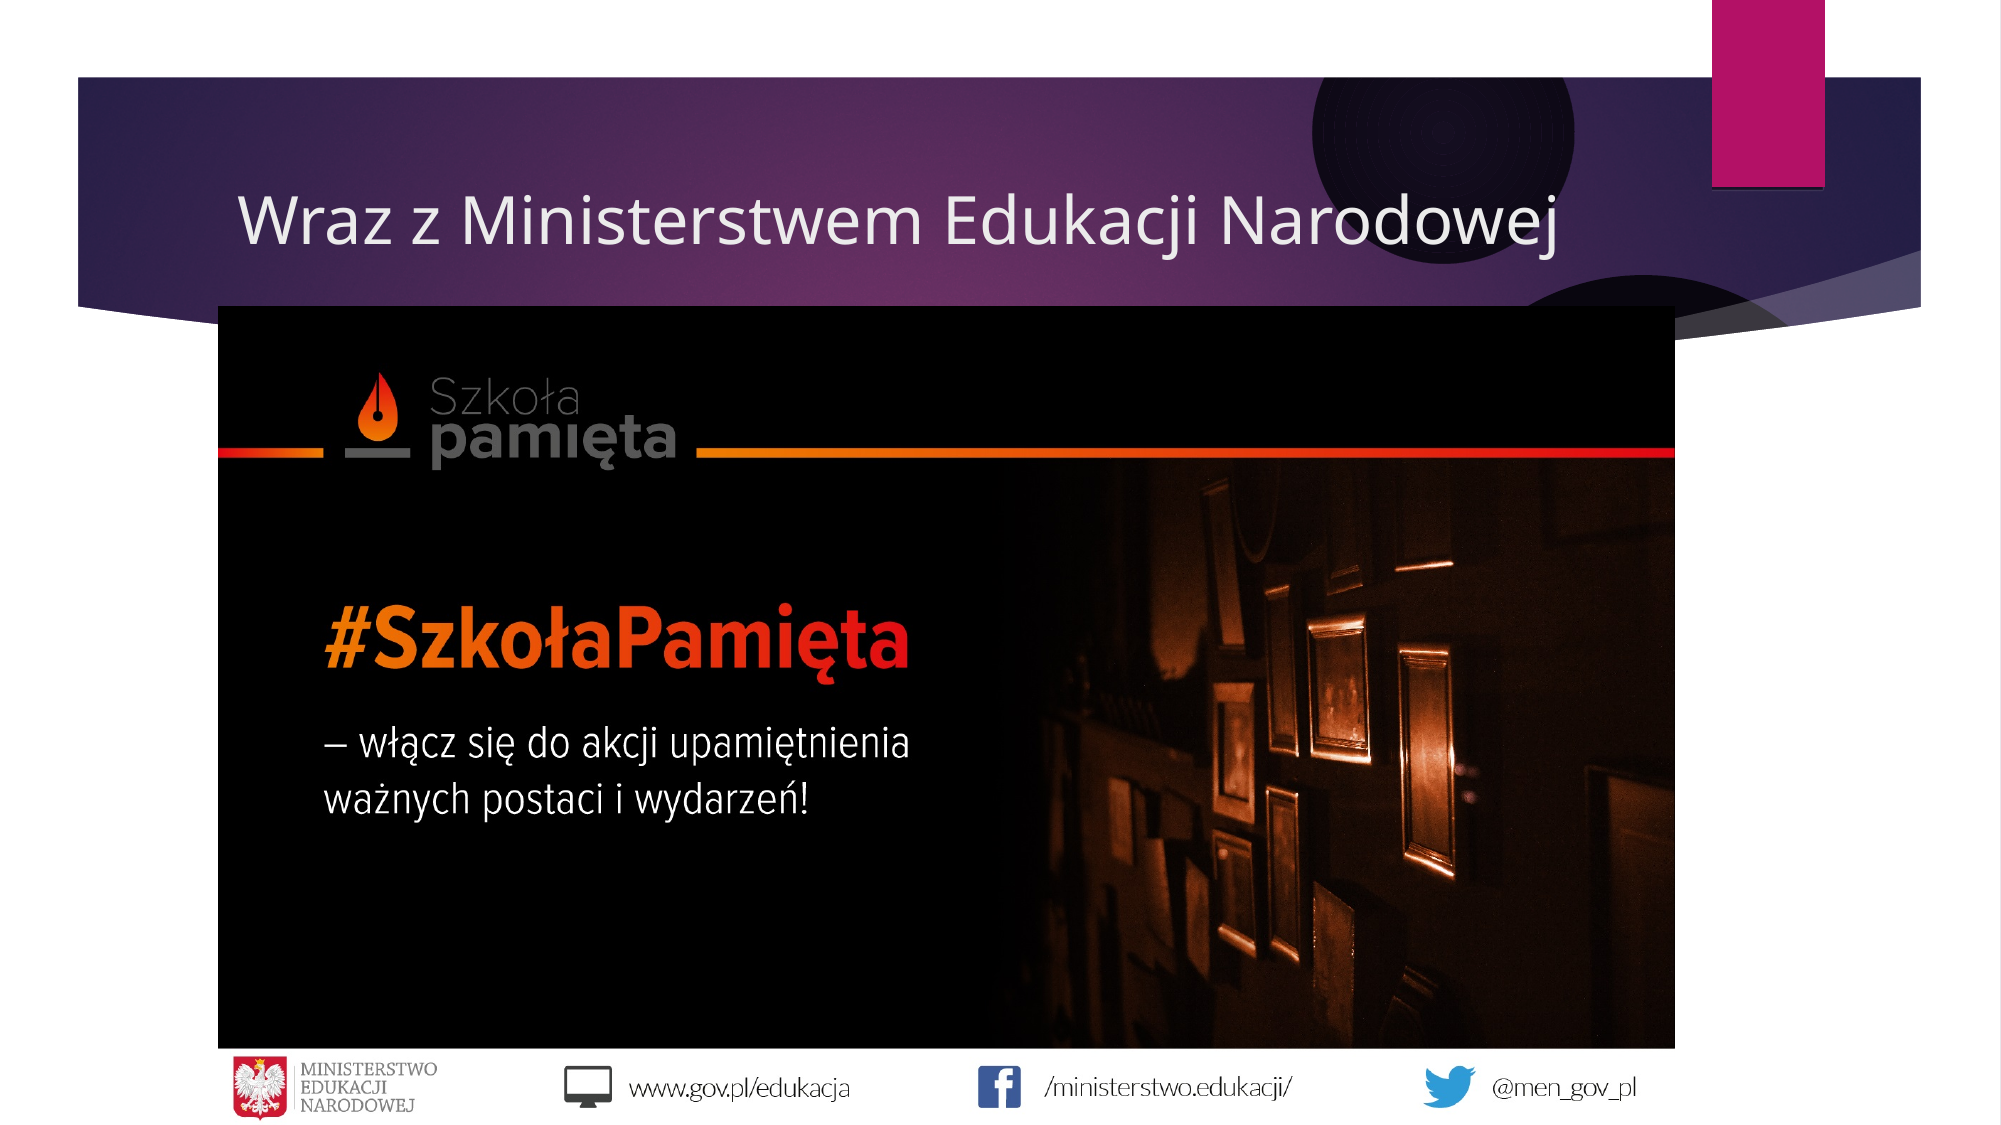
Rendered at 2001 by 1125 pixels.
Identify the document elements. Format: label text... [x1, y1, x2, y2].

picture [218, 306, 1675, 1125]
title Wraz z Ministerstwem Edukacji Narodowej [189, 159, 1627, 276]
